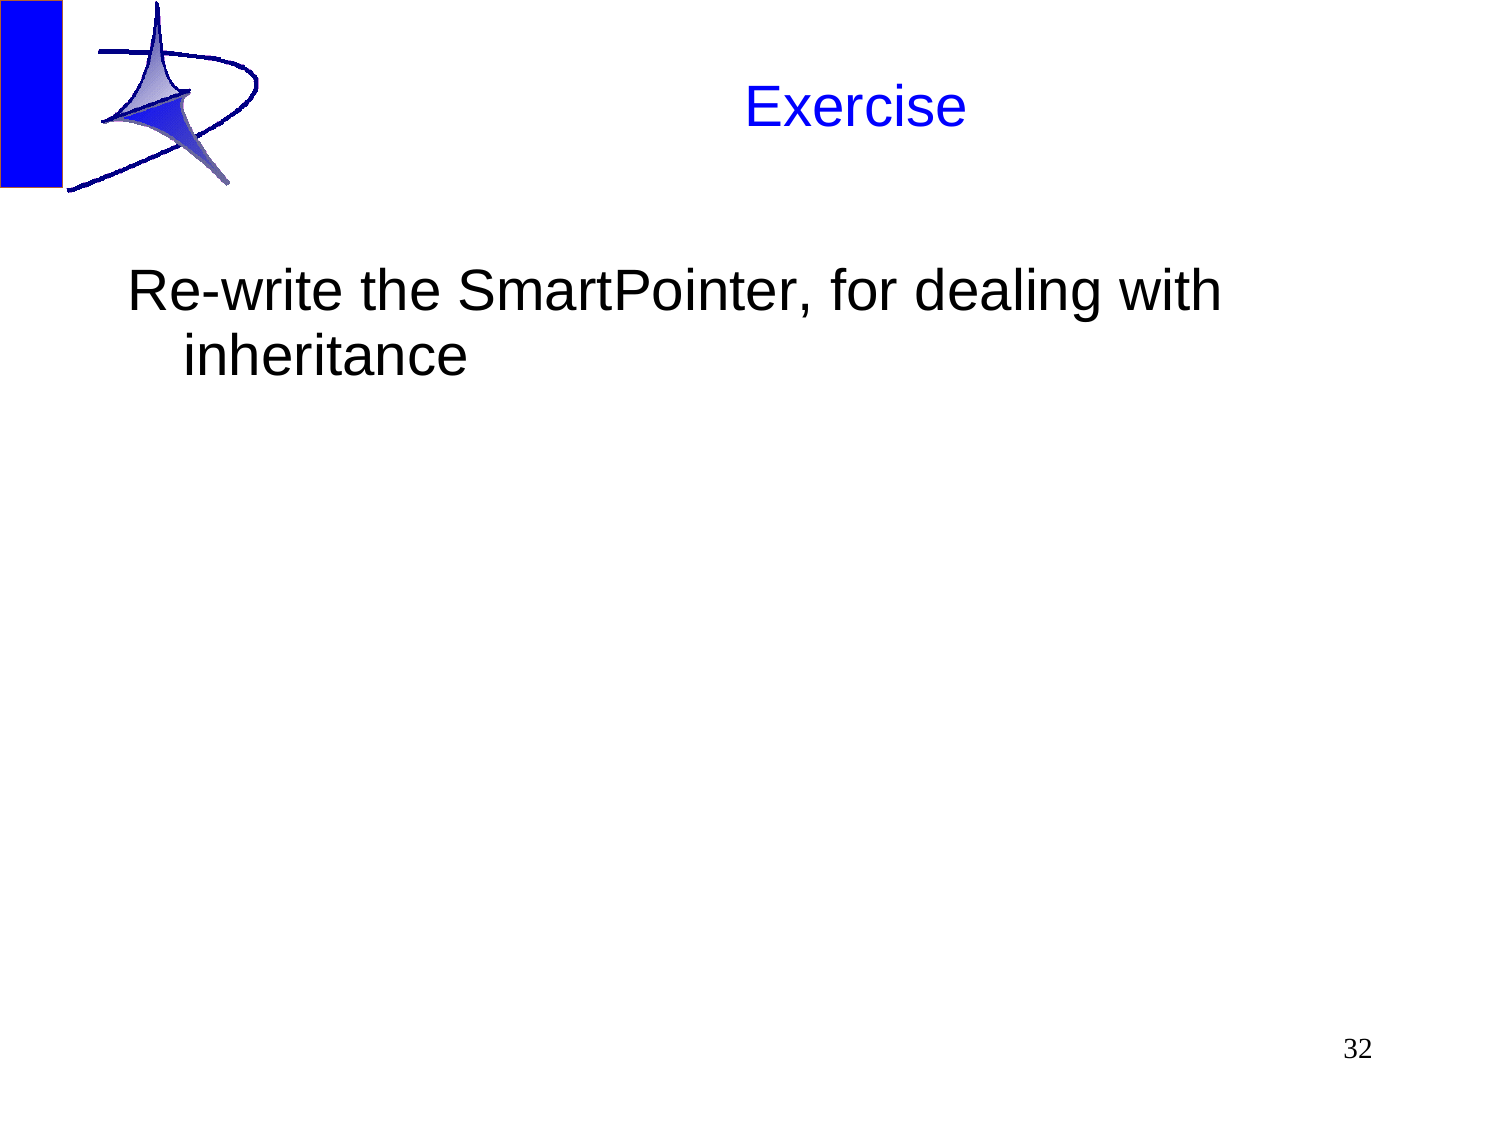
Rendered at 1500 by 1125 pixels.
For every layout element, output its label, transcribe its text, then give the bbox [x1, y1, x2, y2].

title Exercise [262, 24, 1450, 188]
picture [62, 0, 263, 197]
list Re-write the SmartPointer, for dealing with inheritance [112, 249, 1450, 1001]
